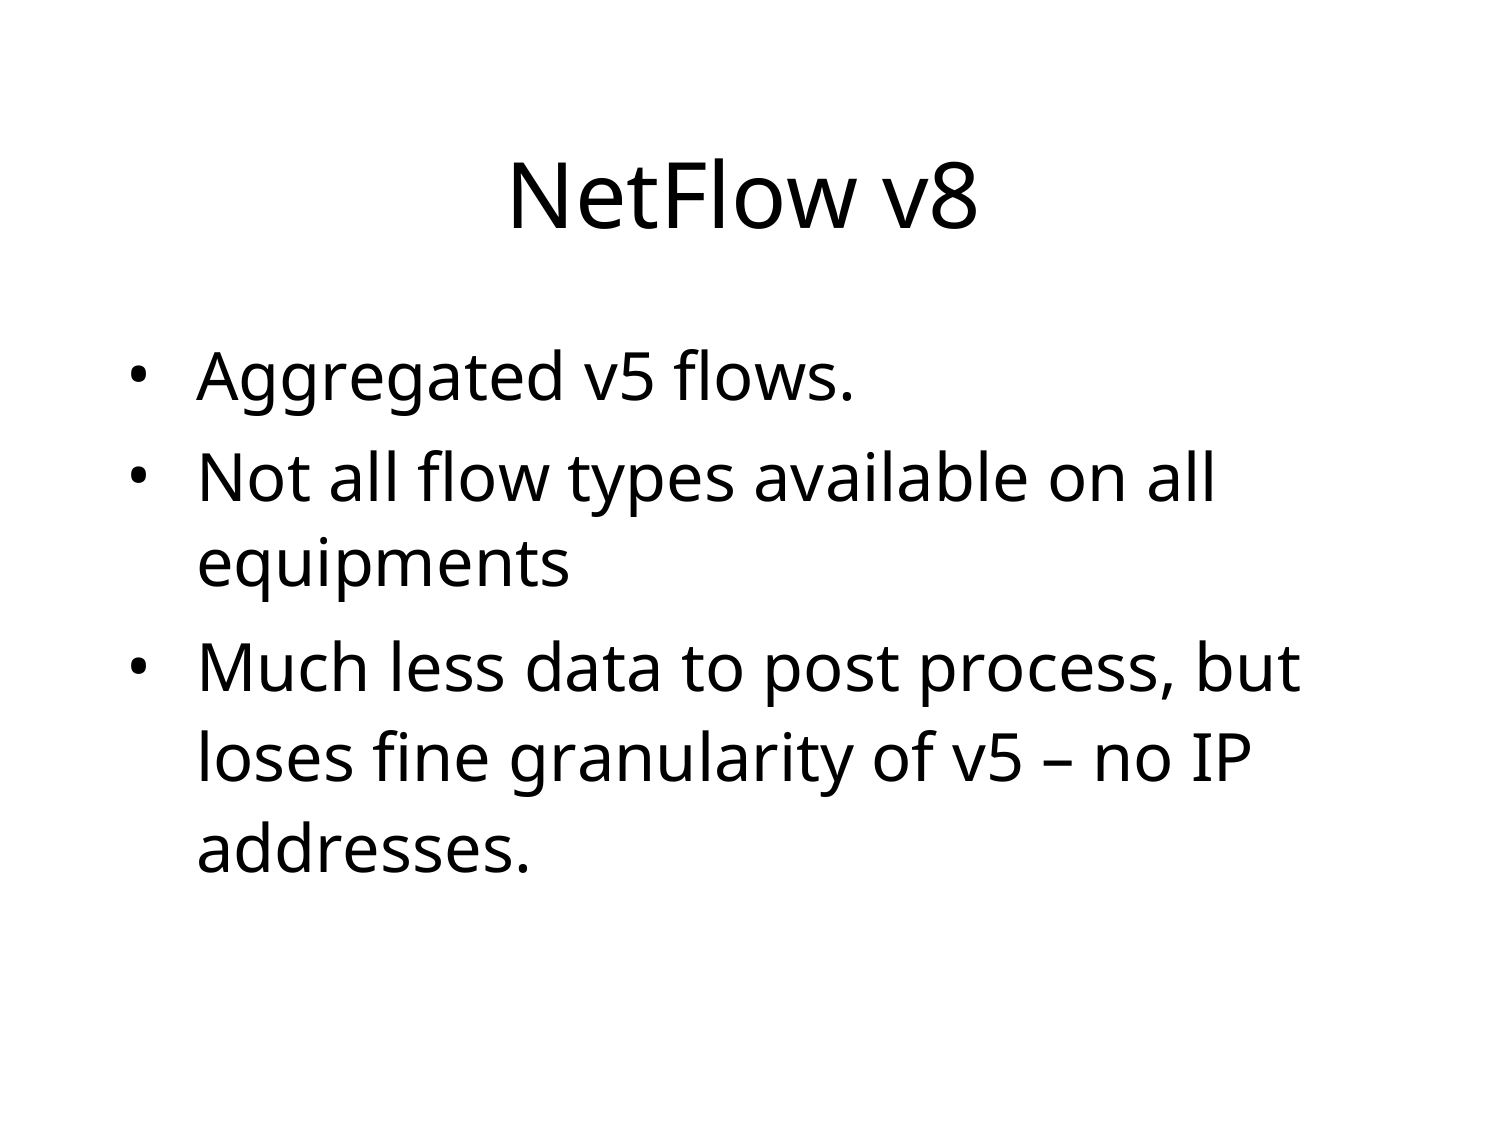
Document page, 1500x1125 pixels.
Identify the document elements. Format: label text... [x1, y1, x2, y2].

title NetFlow v8 [112, 62, 1388, 324]
list Aggregated v5 flows. Not all flow types available on all equipments Much less data to post process, but loses fine granularity of v5 – no IP addresses. [112, 324, 1388, 1125]
